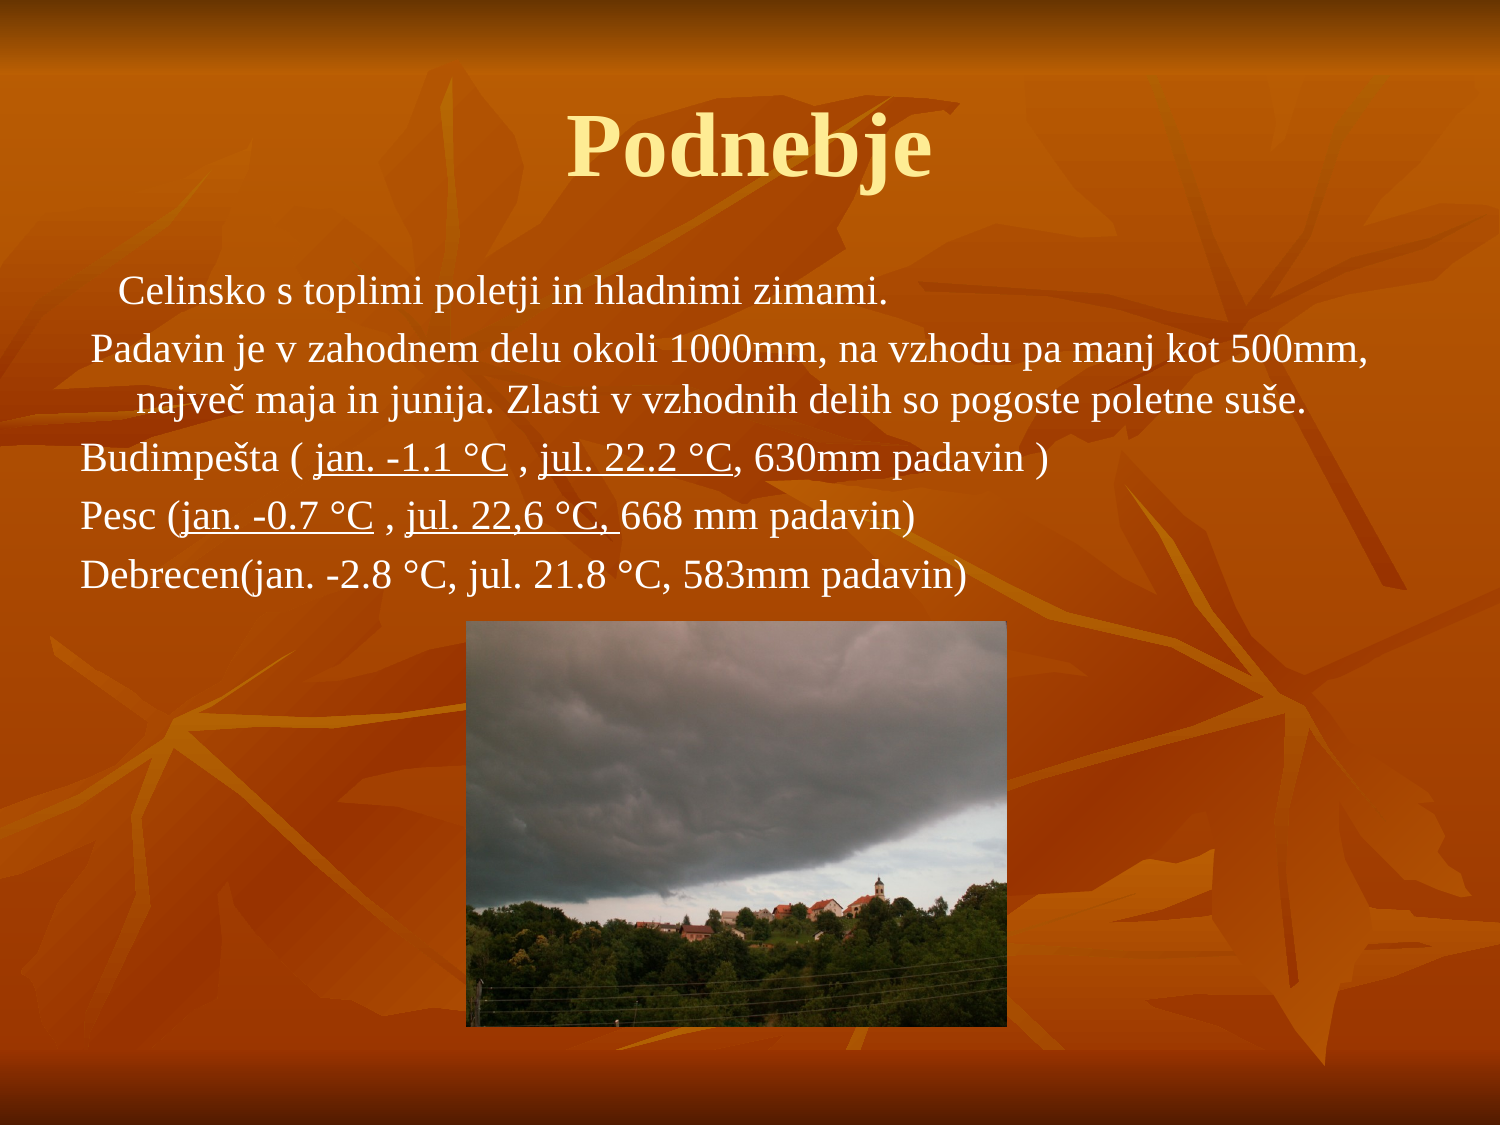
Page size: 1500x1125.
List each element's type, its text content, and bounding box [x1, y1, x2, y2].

list Celinsko s toplimi poletji in hladnimi zimami. Padavin je v zahodnem delu okoli 1000mm, na vzhodu pa manj kot 500mm, največ maja in junija. Zlasti v vzhodnih delih so pogoste poletne suše. Budimpešta ( jan. -1.1 °C , jul. 22.2 °C, 630mm padavin ) Pesc (jan. -0.7 °C , jul. 22,6 °C, 668 mm padavin) Debrecen(jan. -2.8 °C, jul. 21.8 °C, 583mm padavin) [64, 255, 1415, 998]
picture [466, 621, 1007, 1027]
title Podnebje [75, 45, 1425, 234]
